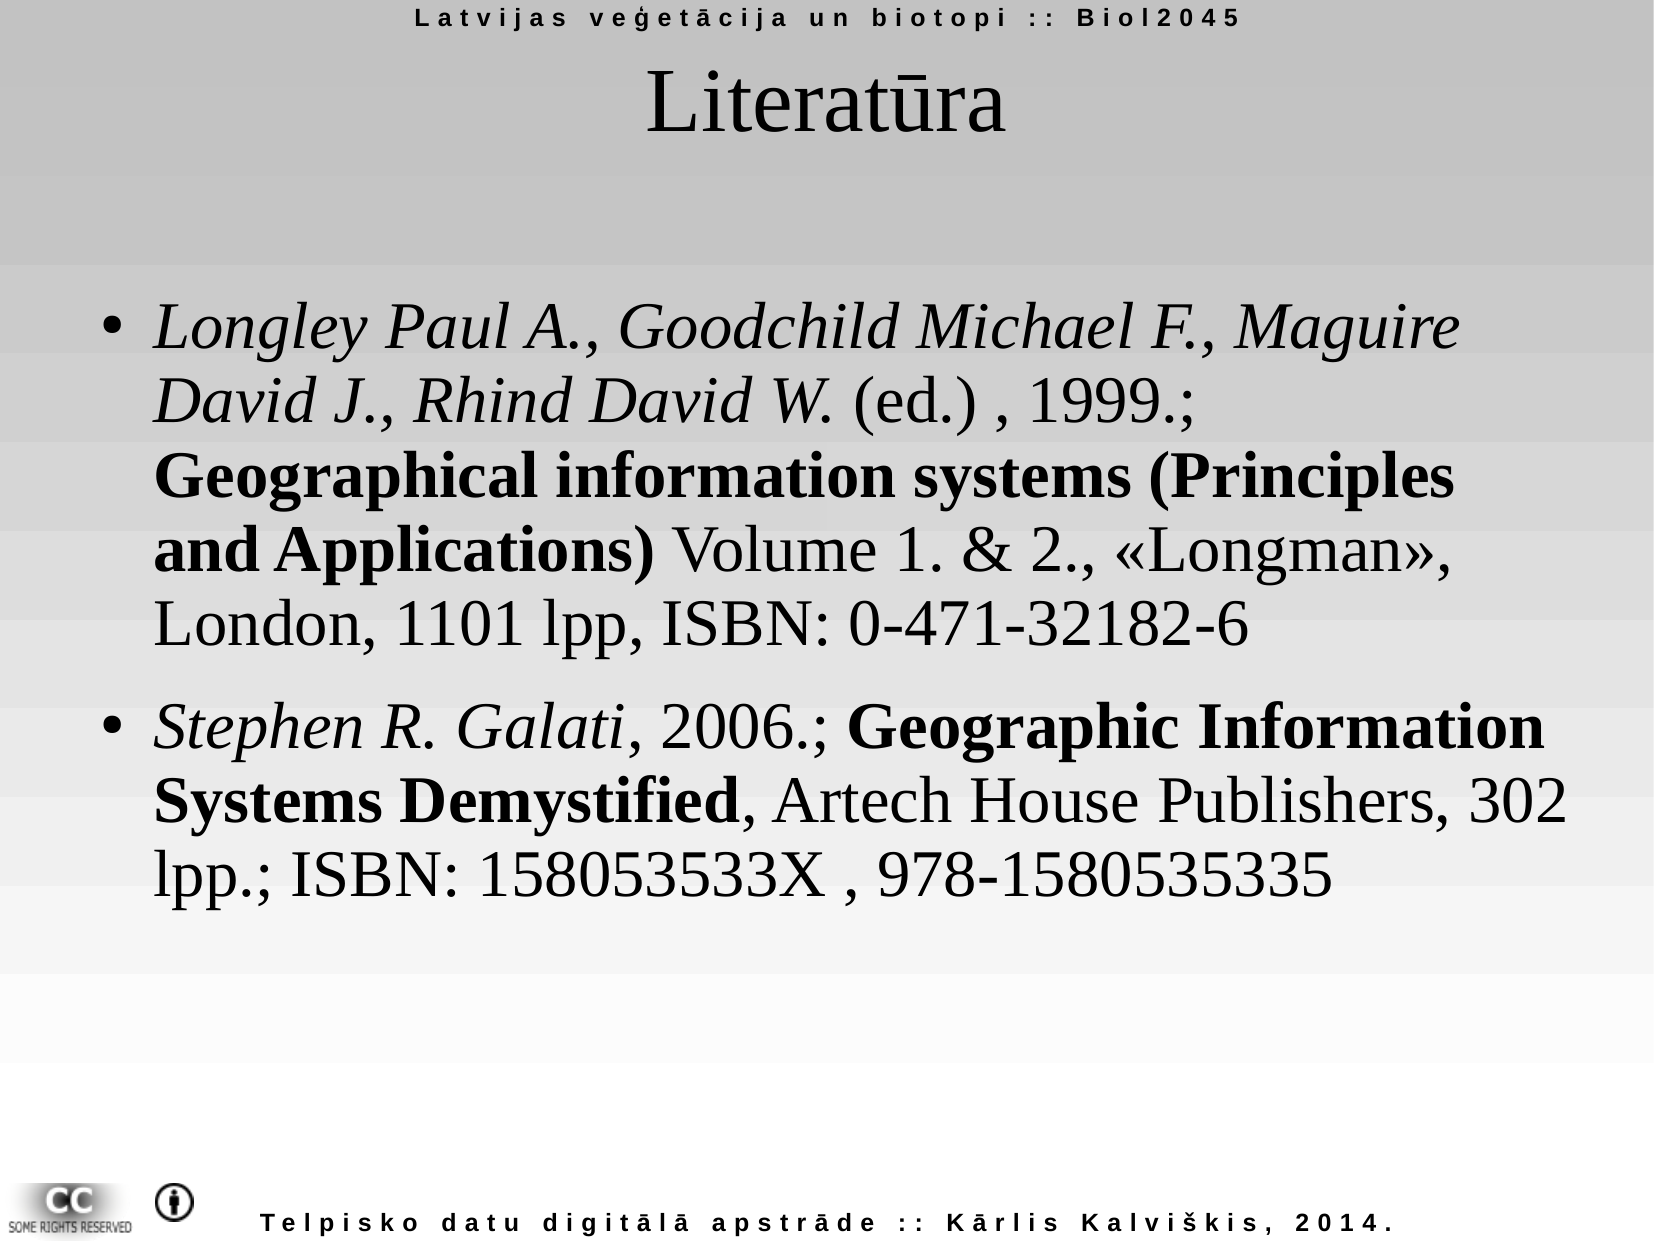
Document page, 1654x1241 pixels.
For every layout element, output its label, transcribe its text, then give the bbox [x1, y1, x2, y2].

list Longley Paul A., Goodchild Michael F., Maguire David J., Rhind David W. (ed.) , 1999.; Geographical information systems (Principles and Applications) Volume 1. & 2., «Longman», London, 1101 lpp, ISBN: 0-471-32182-6 Stephen R. Galati, 2006.; Geographic Information Systems Demystified, Artech House Publishers, 302 lpp.; ISBN: 158053533X , 978-1580535335 [82, 289, 1571, 1113]
picture [0, 0, 1654, 1241]
title Literatūra [29, 49, 1625, 296]
